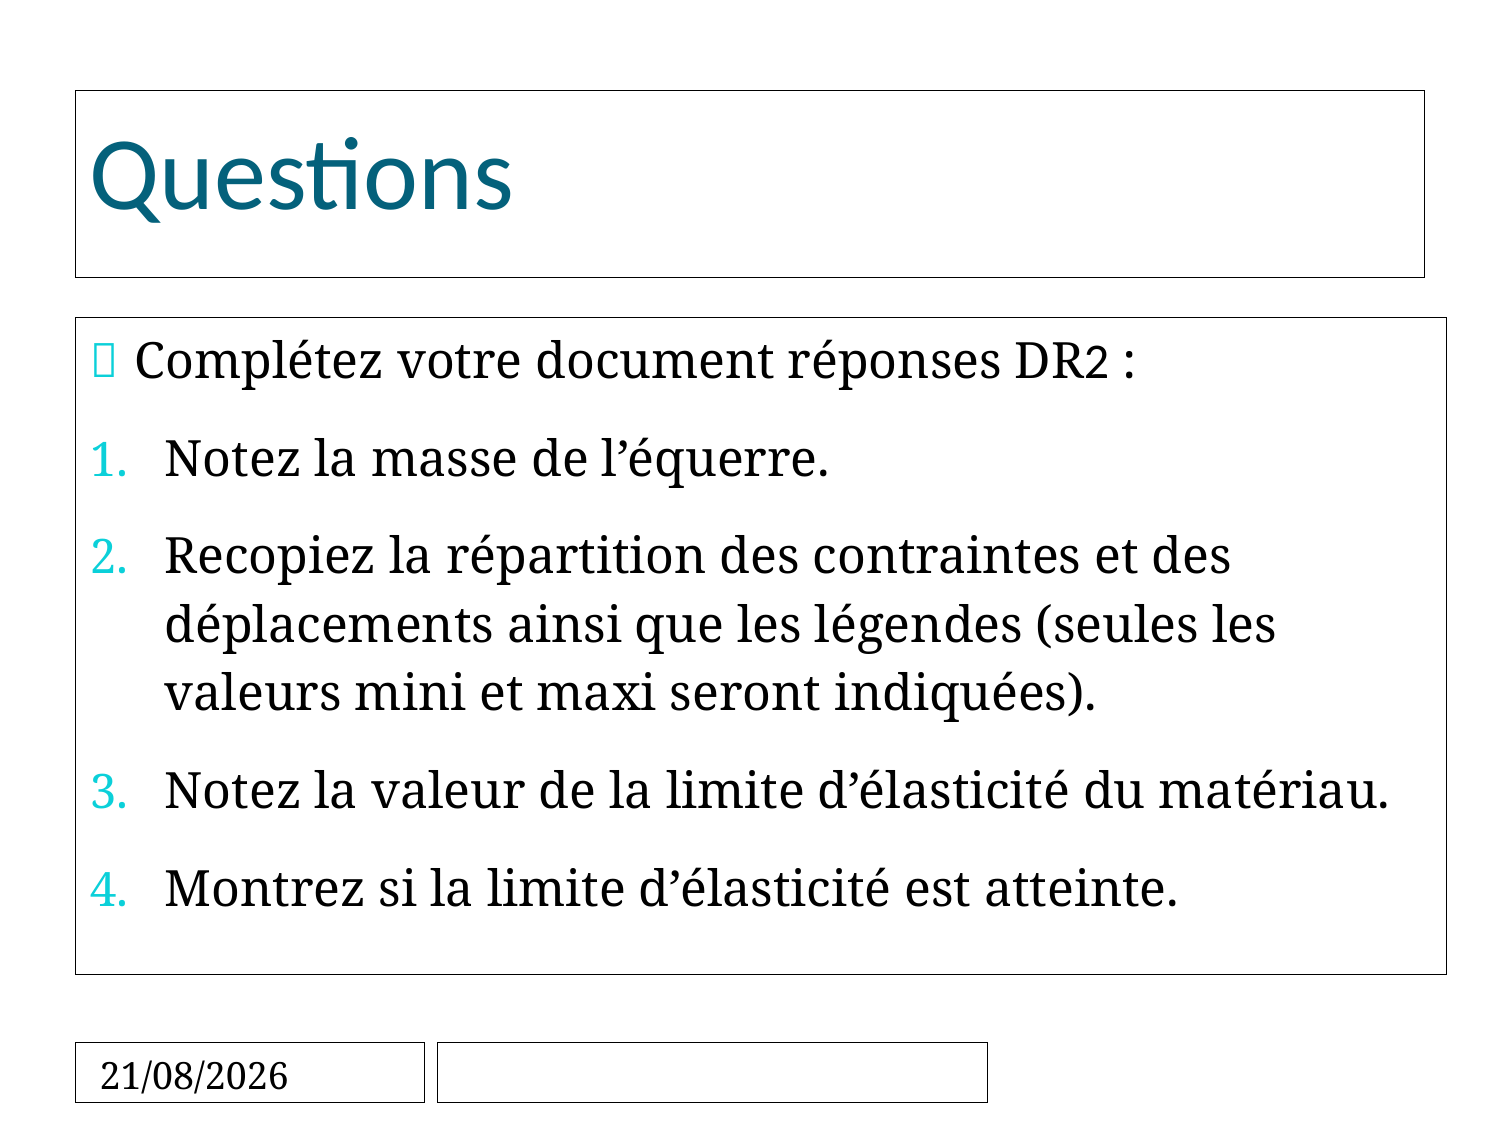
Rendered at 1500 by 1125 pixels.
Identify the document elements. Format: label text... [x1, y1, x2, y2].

title Questions [75, 90, 1425, 278]
list Complétez votre document réponses DR2 : Notez la masse de l’équerre. Recopiez la répartition des contraintes et des déplacements ainsi que les légendes (seules les valeurs mini et maxi seront indiquées). Notez la valeur de la limite d’élasticité du matériau. Montrez si la limite d’élasticité est atteinte. [75, 317, 1447, 975]
